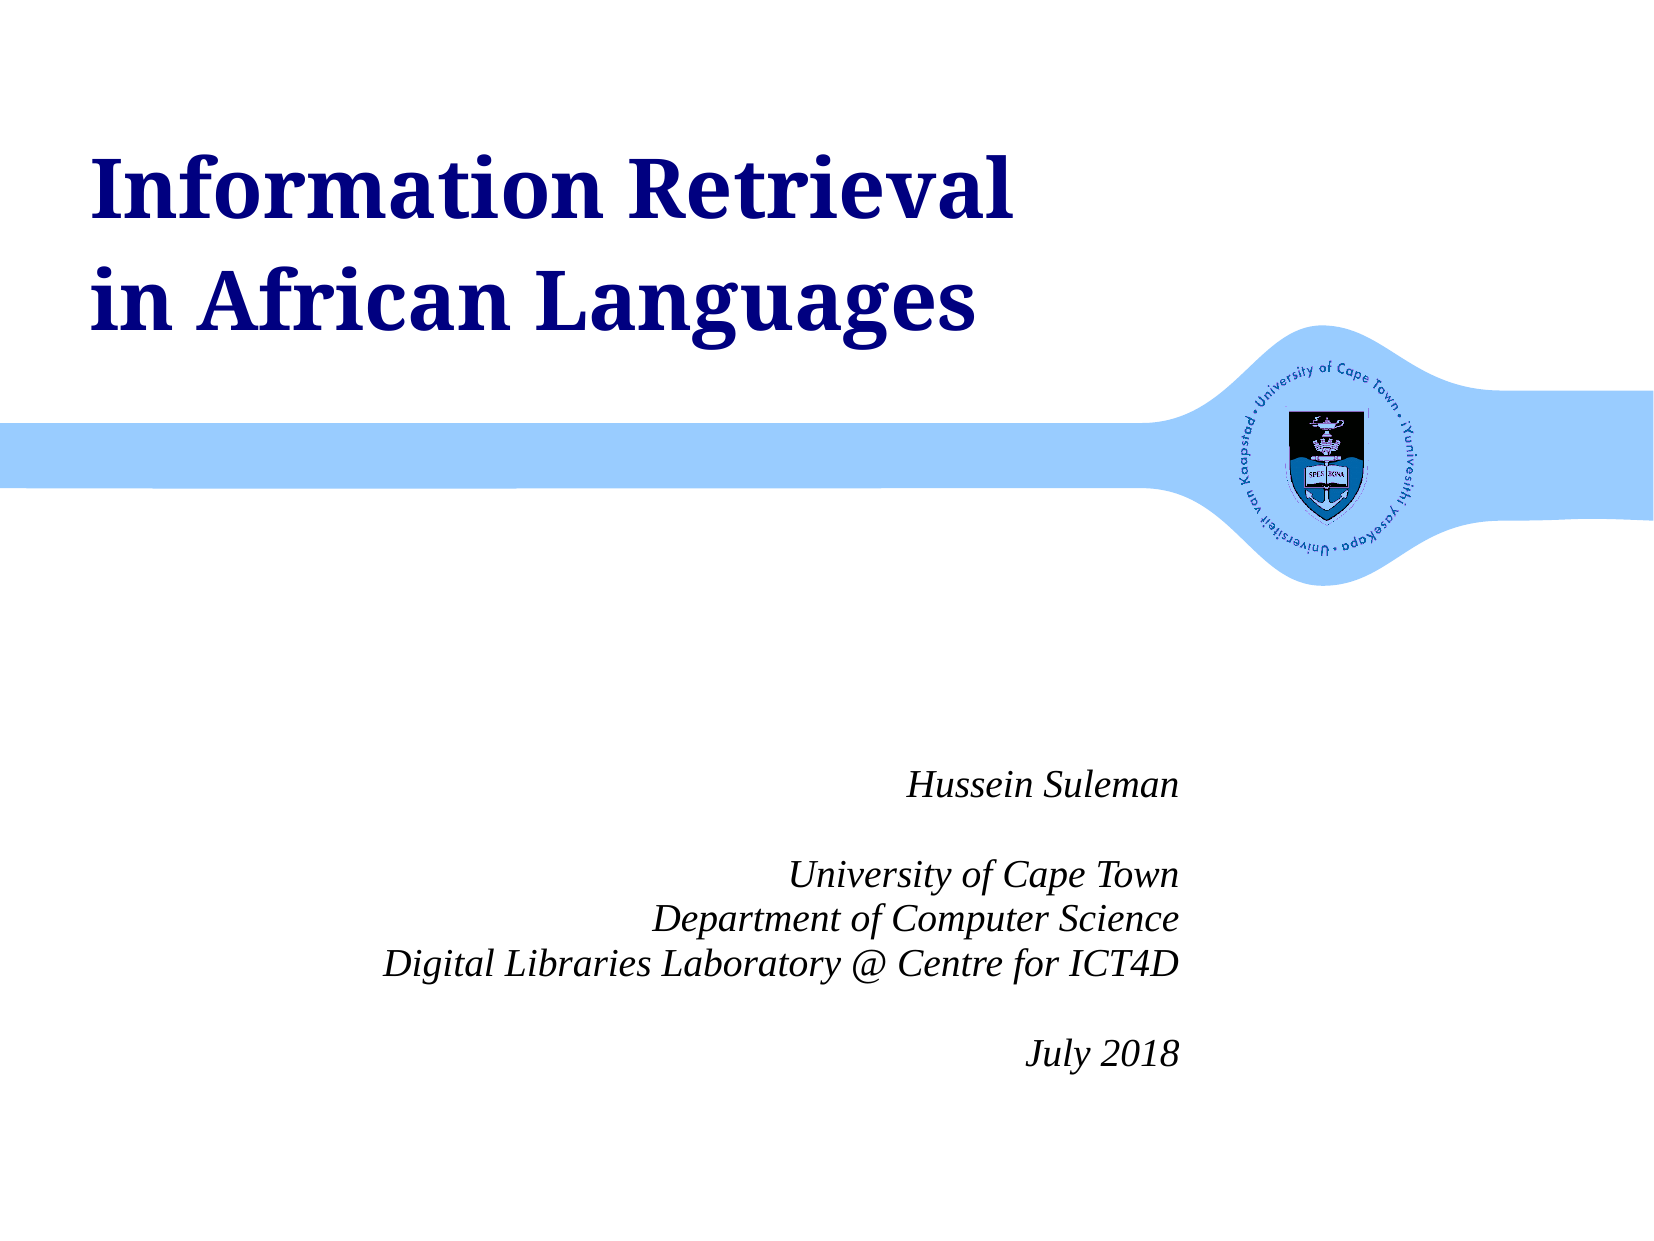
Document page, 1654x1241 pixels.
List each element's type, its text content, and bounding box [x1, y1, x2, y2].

title Information Retrieval in African Languages [90, 97, 1152, 387]
list Hussein Suleman University of Cape Town Department of Computer Science Digital Libraries Laboratory @ Centre for ICT4D July 2018 [90, 536, 1180, 1241]
picture [1199, 336, 1440, 581]
